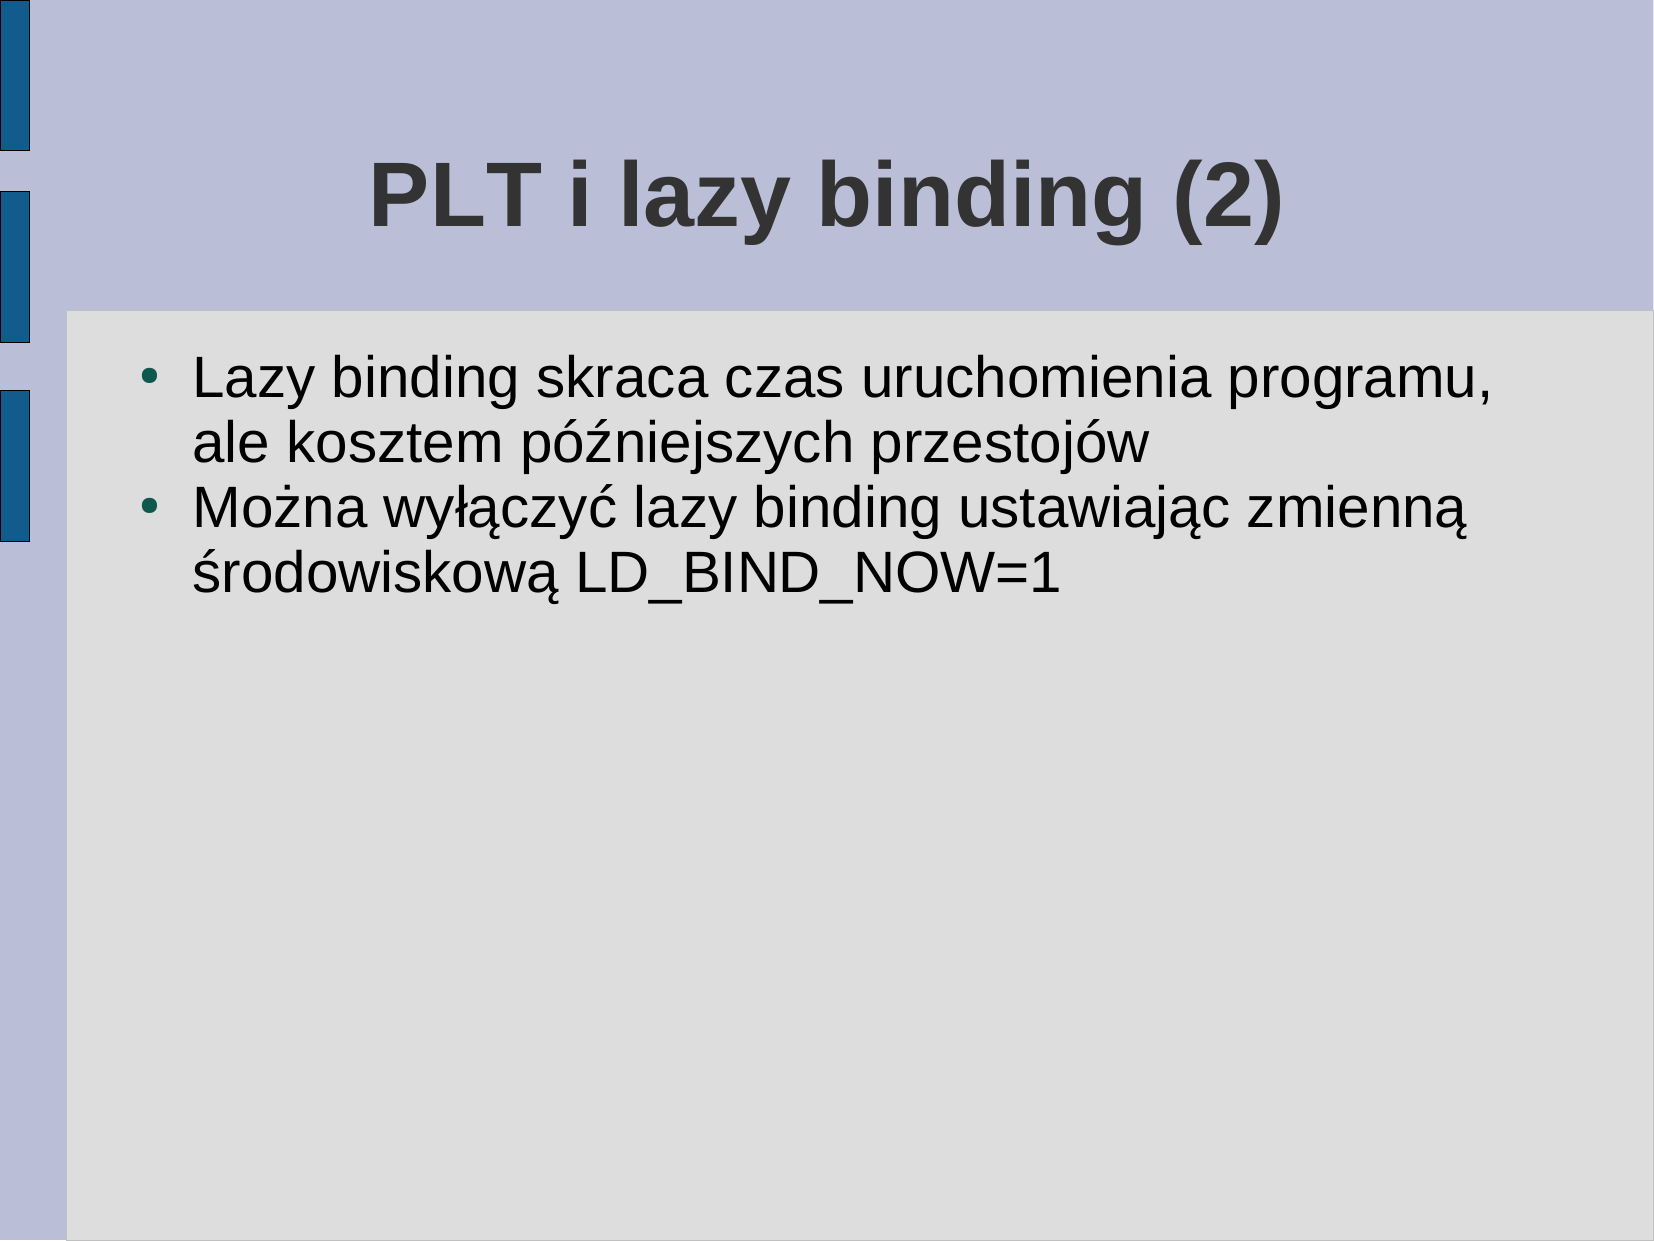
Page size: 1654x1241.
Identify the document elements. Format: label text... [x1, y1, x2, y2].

title PLT i lazy binding (2) [121, 91, 1534, 299]
list Lazy binding skraca czas uruchomienia programu, ale kosztem późniejszych przestojów Można wyłączyć lazy binding ustawiając zmienną środowiskową LD_BIND_NOW=1 [121, 344, 1534, 1127]
